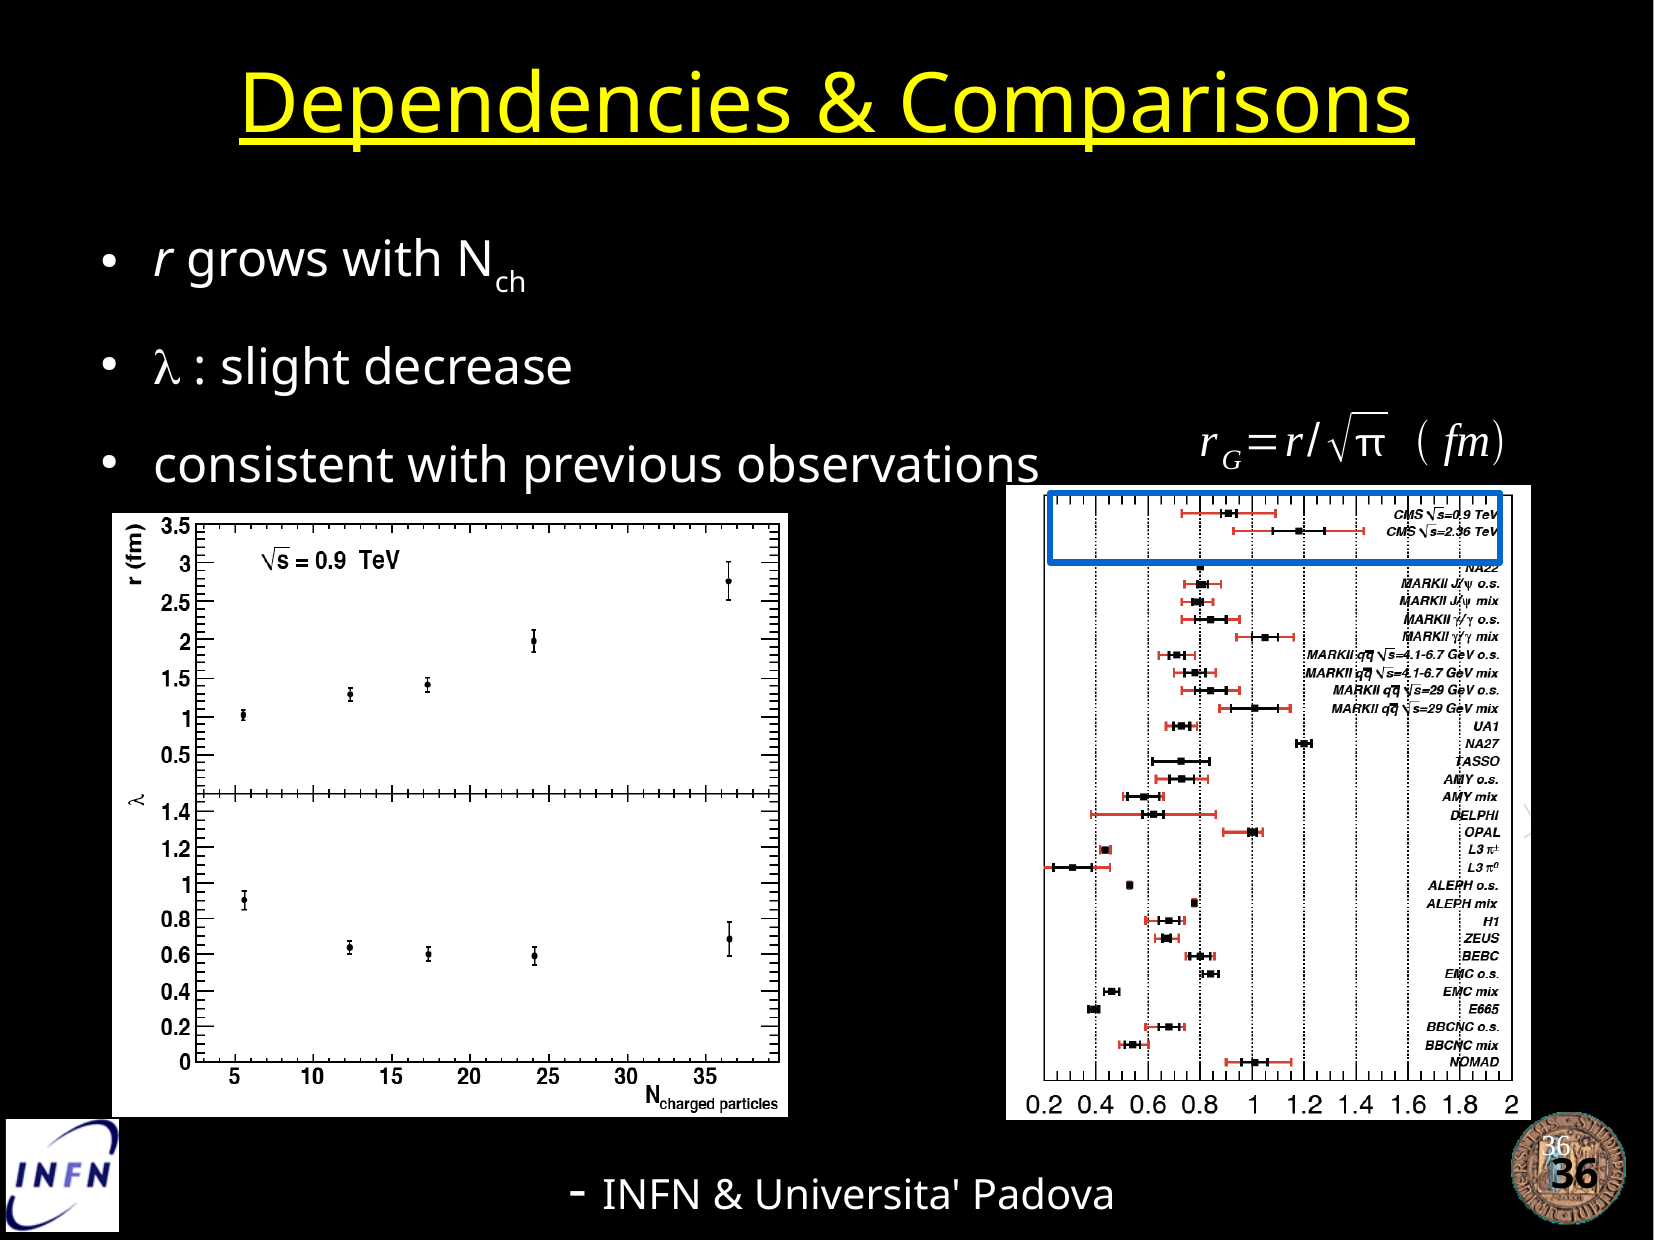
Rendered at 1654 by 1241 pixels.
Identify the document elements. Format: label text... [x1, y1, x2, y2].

picture [1006, 485, 1626, 1226]
chart [1186, 409, 1519, 474]
picture [5, 1119, 119, 1232]
list r grows with Nch l : slight decrease consistent with previous observations [82, 222, 1613, 494]
picture [112, 513, 788, 1118]
title Dependencies & Comparisons [82, 43, 1571, 157]
